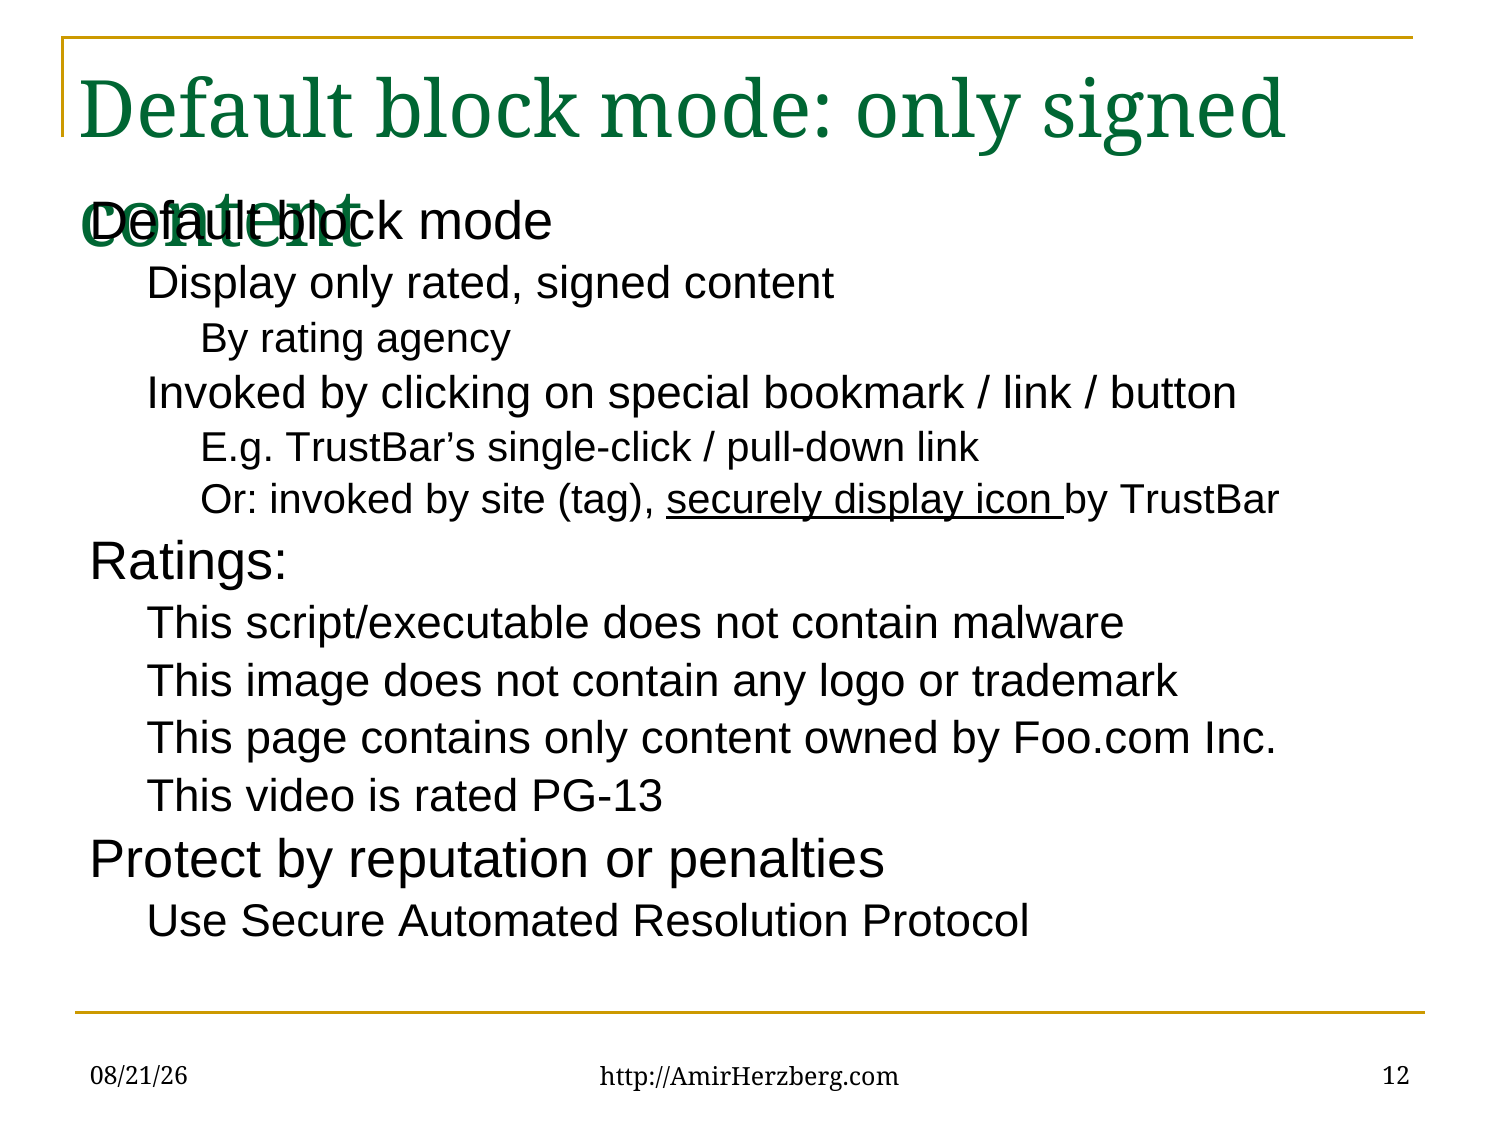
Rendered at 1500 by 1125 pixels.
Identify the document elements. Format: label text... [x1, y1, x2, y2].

list Default block mode Display only rated, signed content By rating agency Invoked by clicking on special bookmark / link / button E.g. TrustBar’s single-click / pull-down link Or: invoked by site (tag), securely display icon by TrustBar Ratings: This script/executable does not contain malware This image does not contain any logo or trademark This page contains only content owned by Foo.com Inc. This video is rated PG-13 Protect by reputation or penalties Use Secure Automated Resolution Protocol [75, 188, 1426, 1006]
title Default block mode: only signed content [63, 45, 1426, 251]
